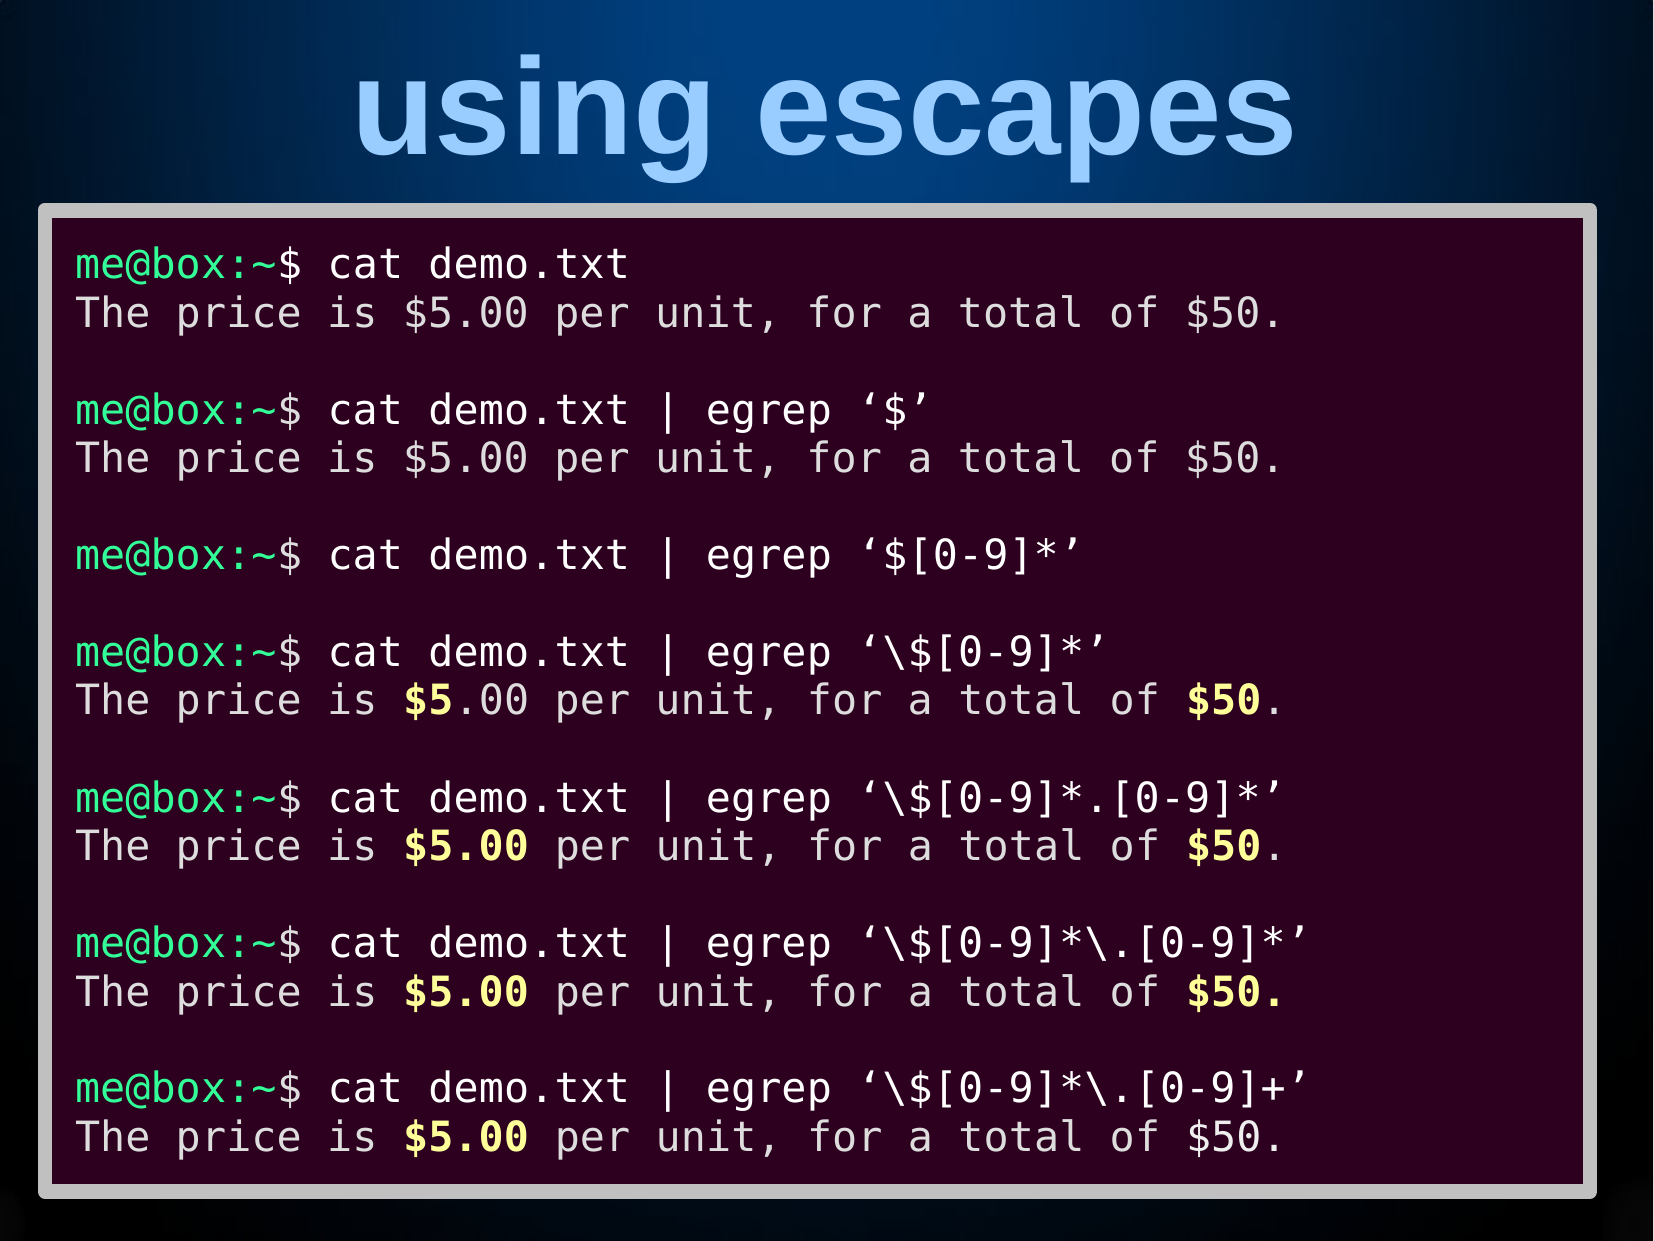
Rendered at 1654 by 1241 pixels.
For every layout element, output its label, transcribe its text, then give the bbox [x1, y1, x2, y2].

picture [0, 0, 1654, 1241]
title using escapes [0, 2, 1651, 211]
list me@box:~$ cat demo.txt The price is $5.00 per unit, for a total of $50. me@box:~$ cat demo.txt | egrep ‘$’ The price is $5.00 per unit, for a total of $50. me@box:~$ cat demo.txt | egrep ‘$[0-9]*’ me@box:~$ cat demo.txt | egrep ‘\$[0-9]*’ The price is $5.00 per unit, for a total of $50. me@box:~$ cat demo.txt | egrep ‘\$[0-9]*.[0-9]*’ The price is $5.00 per unit, for a total of $50. me@box:~$ cat demo.txt | egrep ‘\$[0-9]*\.[0-9]*’ The price is $5.00 per unit, for a total of $50. me@box:~$ cat demo.txt | egrep ‘\$[0-9]*\.[0-9]+’ The price is $5.00 per unit, for a total of $50. [45, 210, 1591, 1192]
